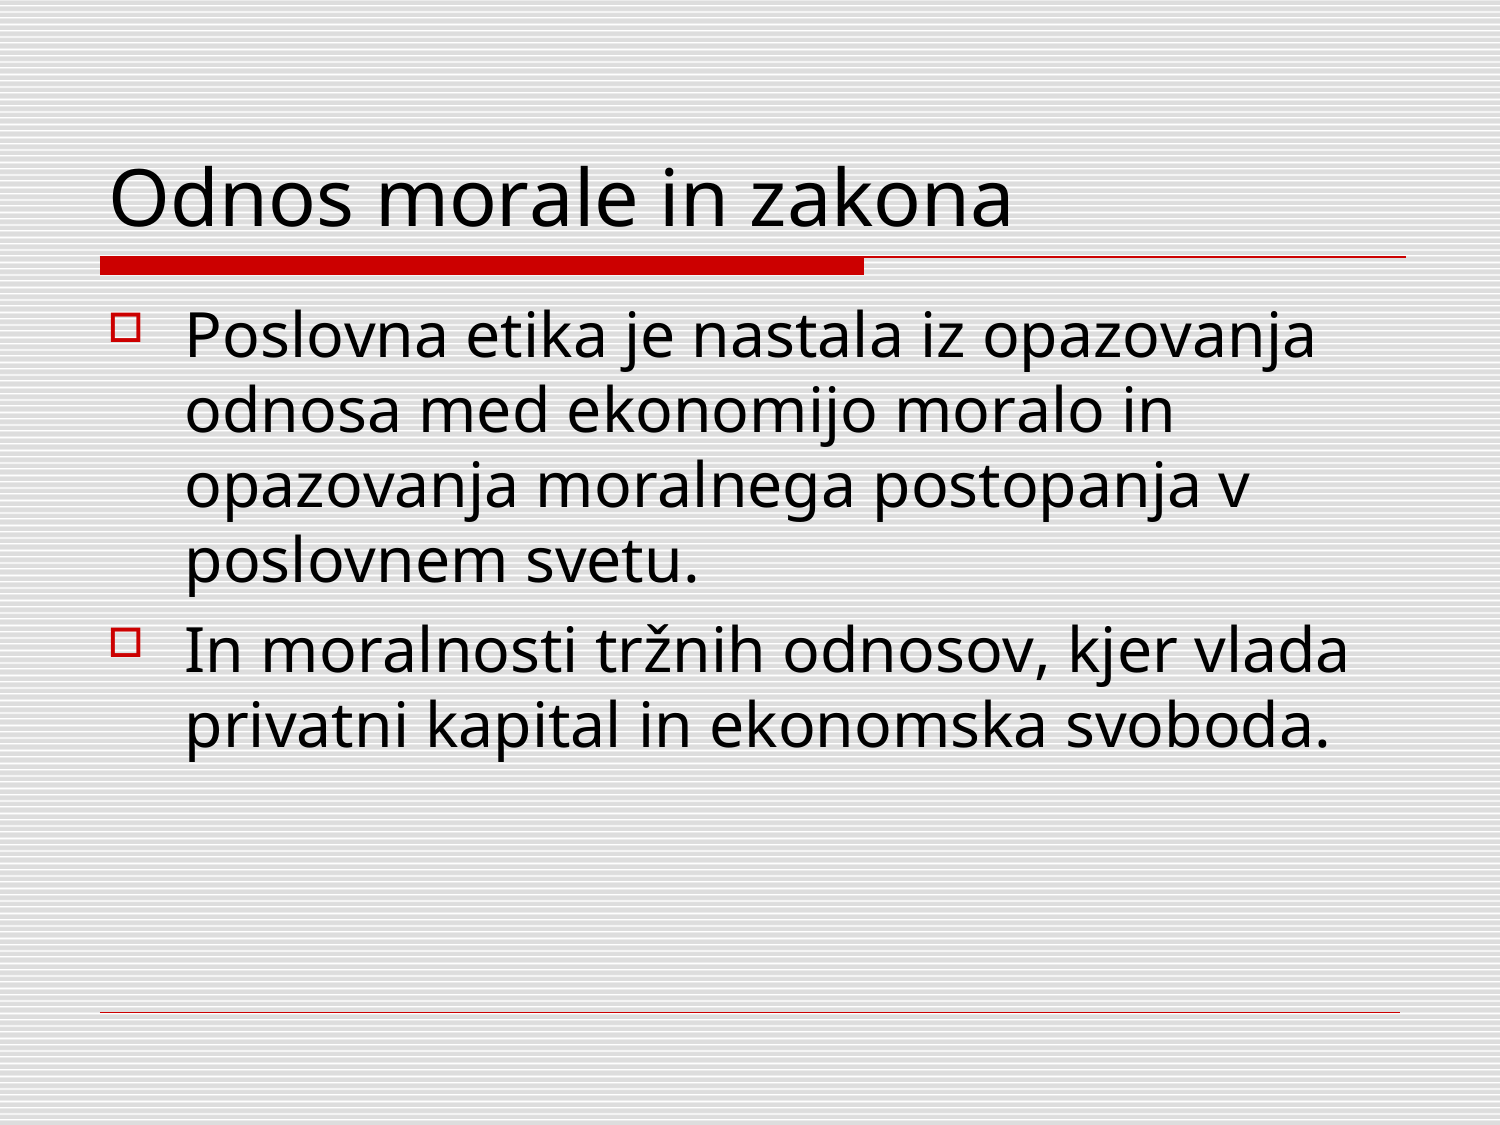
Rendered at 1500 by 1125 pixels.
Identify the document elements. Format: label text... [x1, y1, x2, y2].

picture [0, 0, 1500, 1125]
title Odnos morale in zakona [94, 49, 1407, 250]
list Poslovna etika je nastala iz opazovanja odnosa med ekonomijo moralo in opazovanja moralnega postopanja v poslovnem svetu. In moralnosti tržnih odnosov, kjer vlada privatni kapital in ekonomska svoboda. [92, 287, 1406, 988]
